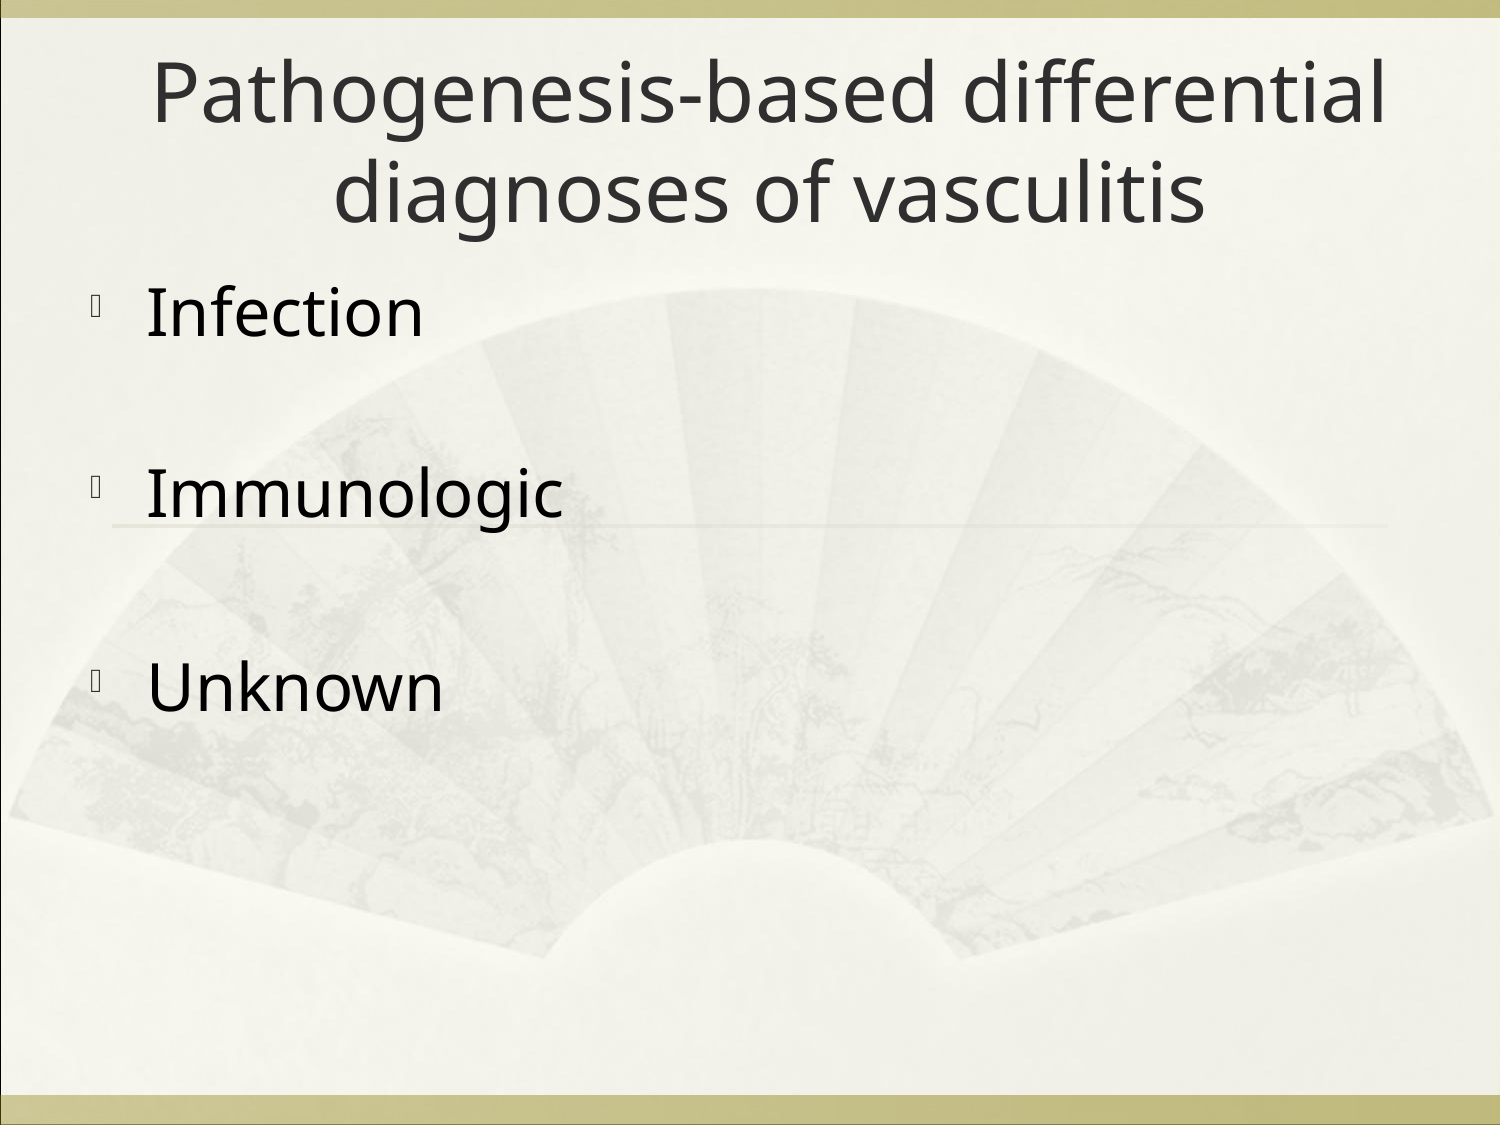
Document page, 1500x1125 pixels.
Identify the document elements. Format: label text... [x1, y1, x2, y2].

picture [0, 18, 1500, 1095]
title Pathogenesis-based differential diagnoses of vasculitis [41, 45, 1500, 233]
list Infection Immunologic Unknown [75, 262, 1426, 1032]
